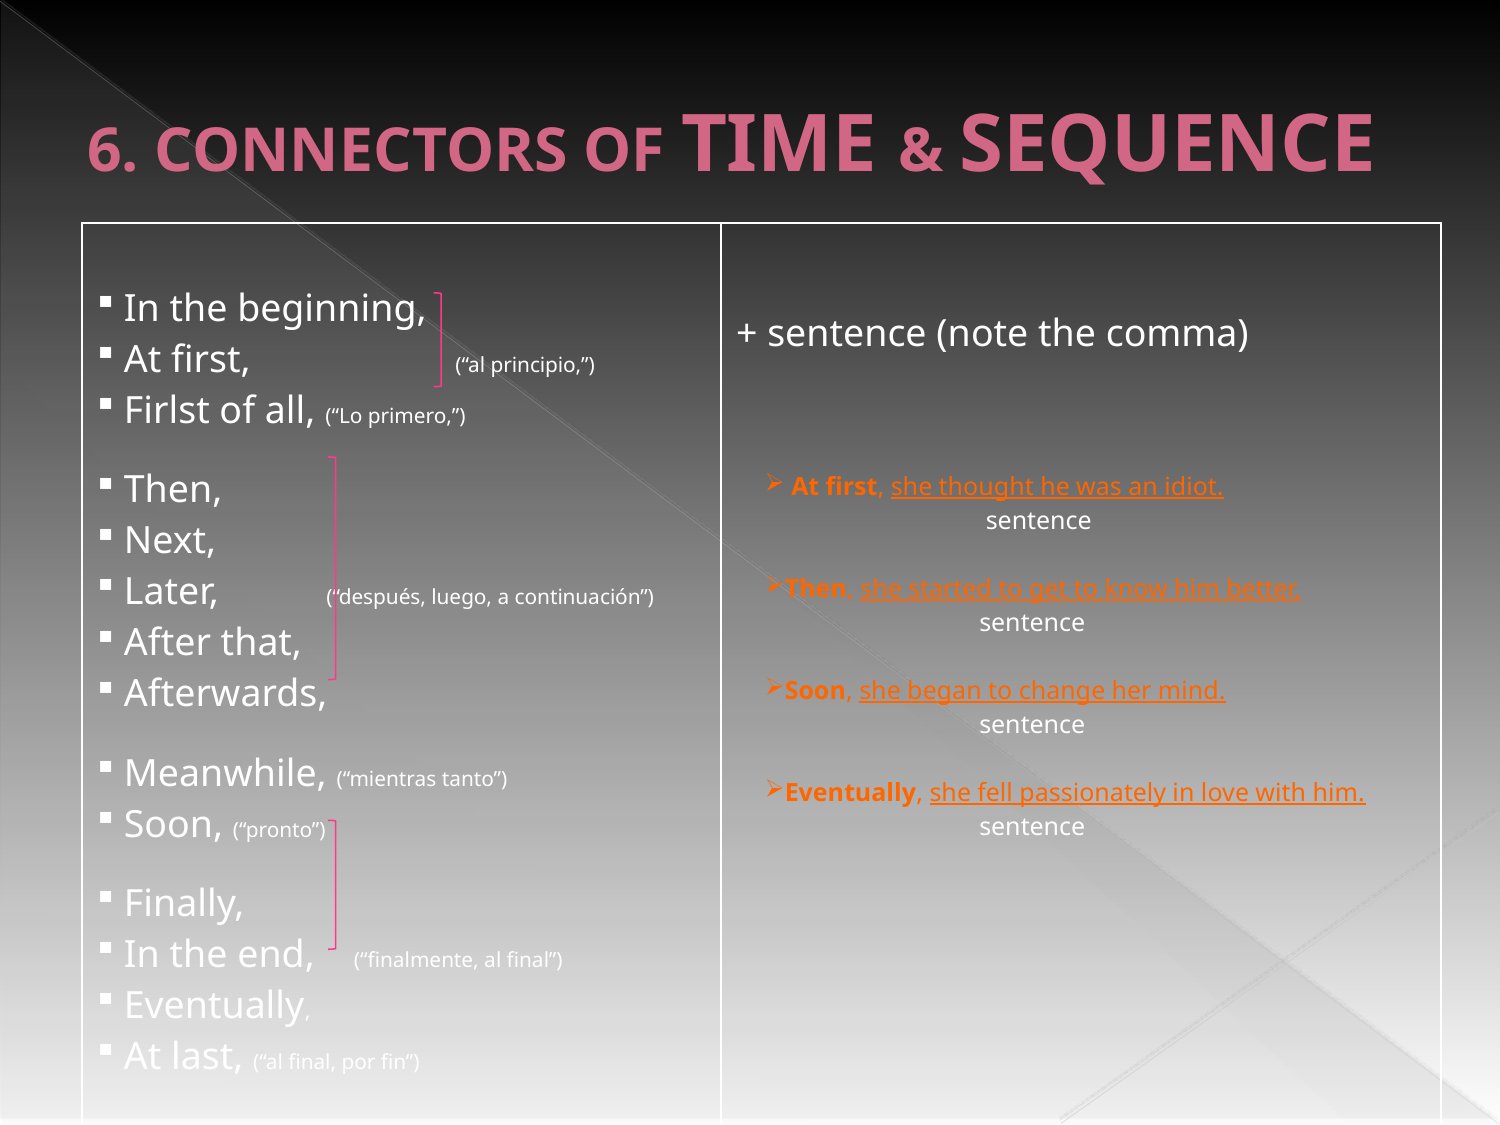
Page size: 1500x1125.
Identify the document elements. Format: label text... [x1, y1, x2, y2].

table_header + sentence (note the comma) At first, she thought he was an idiot. sentence Then, she started to get to know him better. sentence Soon, she began to change her mind. sentence Eventually, she fell passionately in love with him. sentence [722, 224, 1440, 1125]
title 6. CONNECTORS OF TIME & SEQUENCE [0, 43, 1500, 235]
table_header In the beginning, At first, (“al principio,”) Firlst of all, (“Lo primero,”) Then, Next, Later, (“después, luego, a continuación”) After that, Afterwards, Meanwhile, (“mientras tanto”) Soon, (“pronto”) Finally, In the end, (“finalmente, al final”) Eventually, At last, (“al final, por fin”) [83, 224, 720, 1125]
